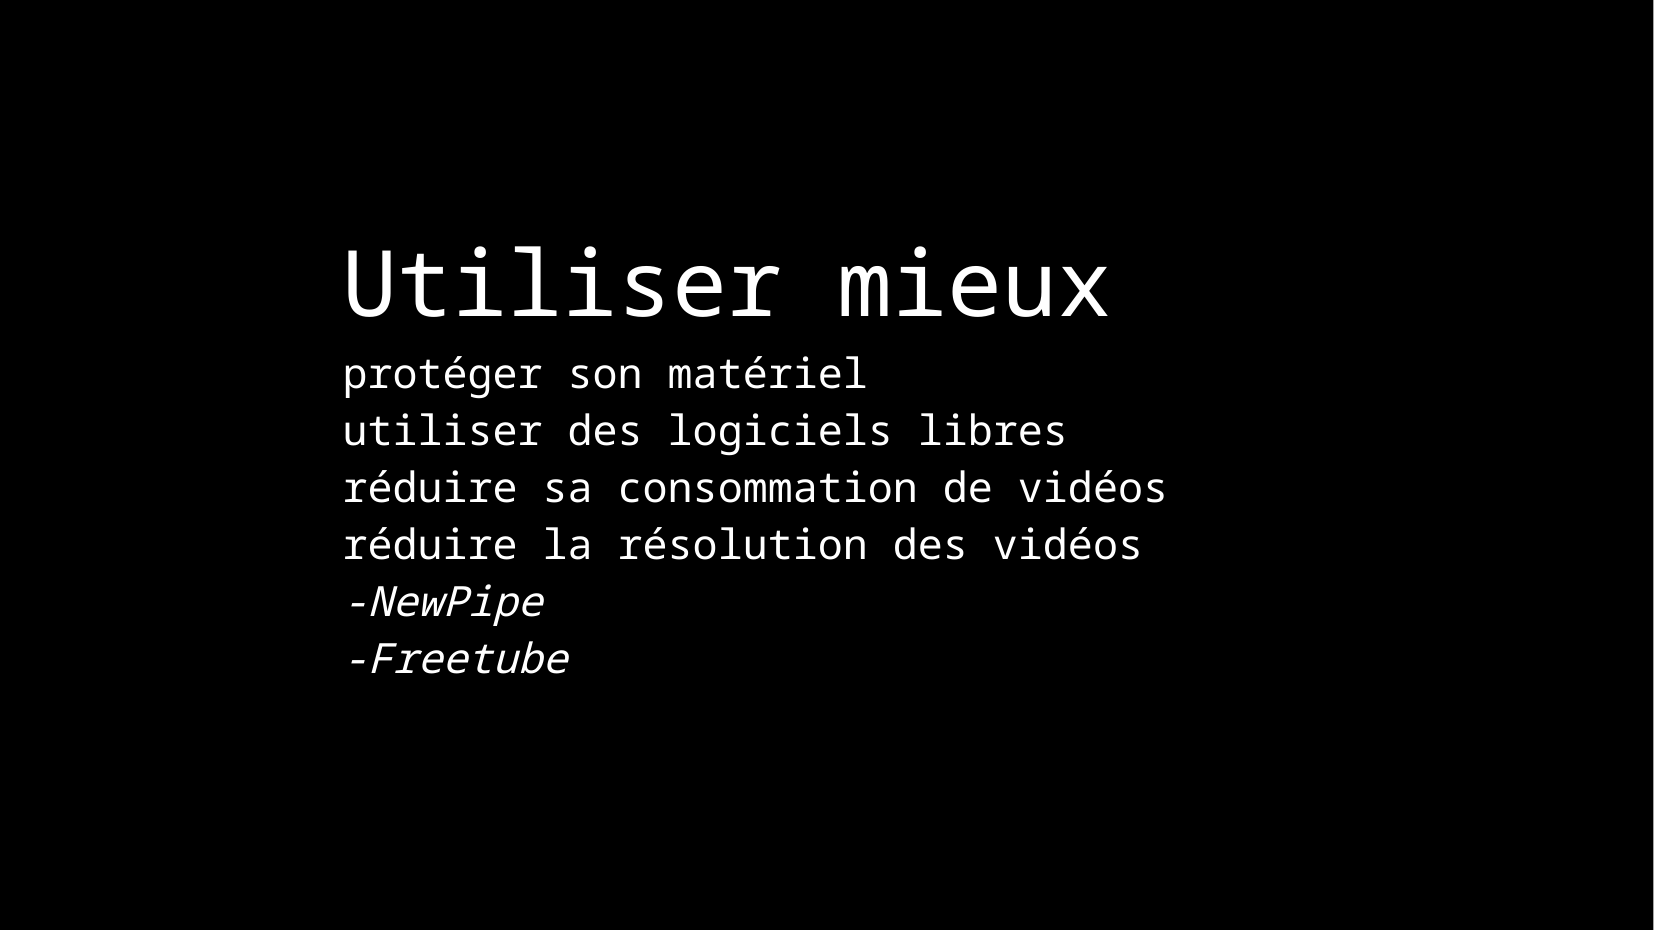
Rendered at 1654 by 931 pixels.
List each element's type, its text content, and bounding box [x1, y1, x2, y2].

title Utiliser mieux protéger son matériel utiliser des logiciels libres réduire sa consommation de vidéos réduire la résolution des vidéos -NewPipe -Freetube [342, 180, 1388, 724]
